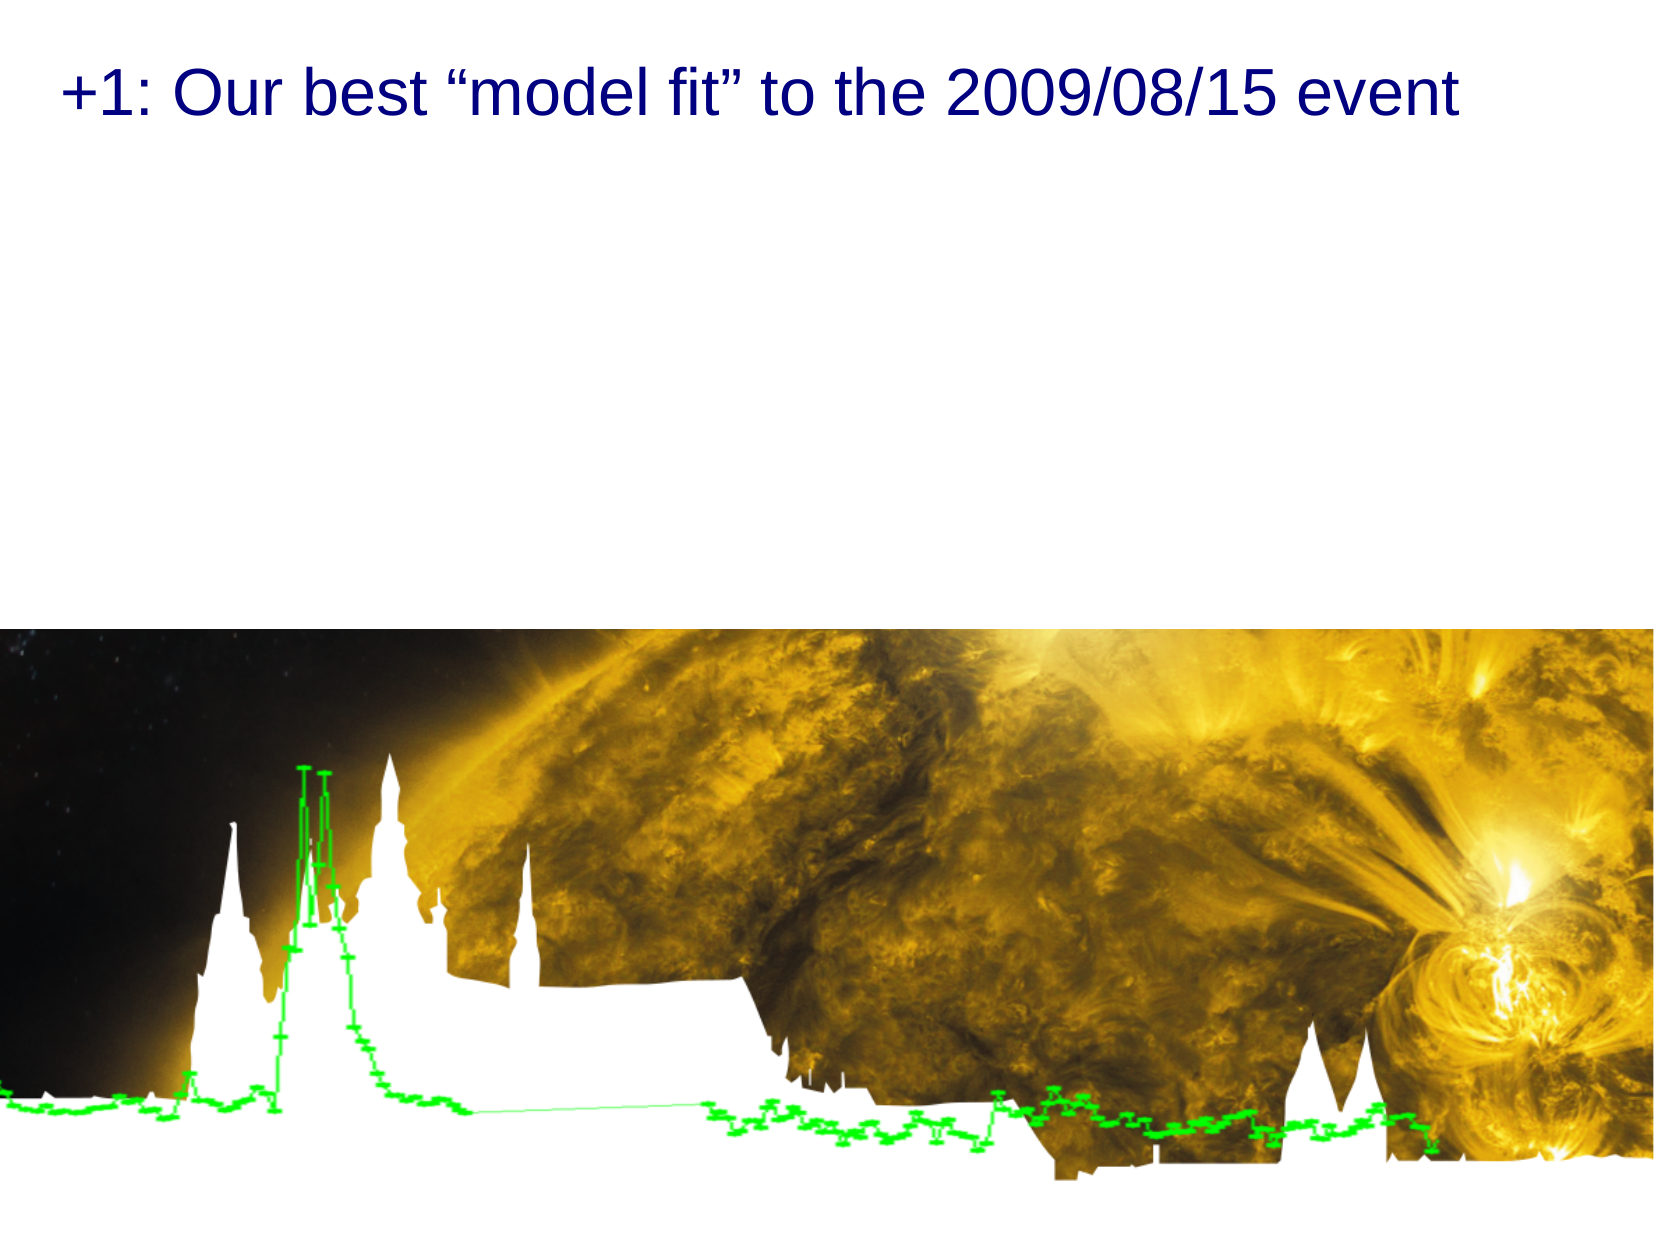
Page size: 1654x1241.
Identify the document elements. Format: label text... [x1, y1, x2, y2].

text_box +1: Our best “model fit” to the 2009/08/15 event [60, 34, 1516, 150]
picture [0, 629, 1654, 1241]
